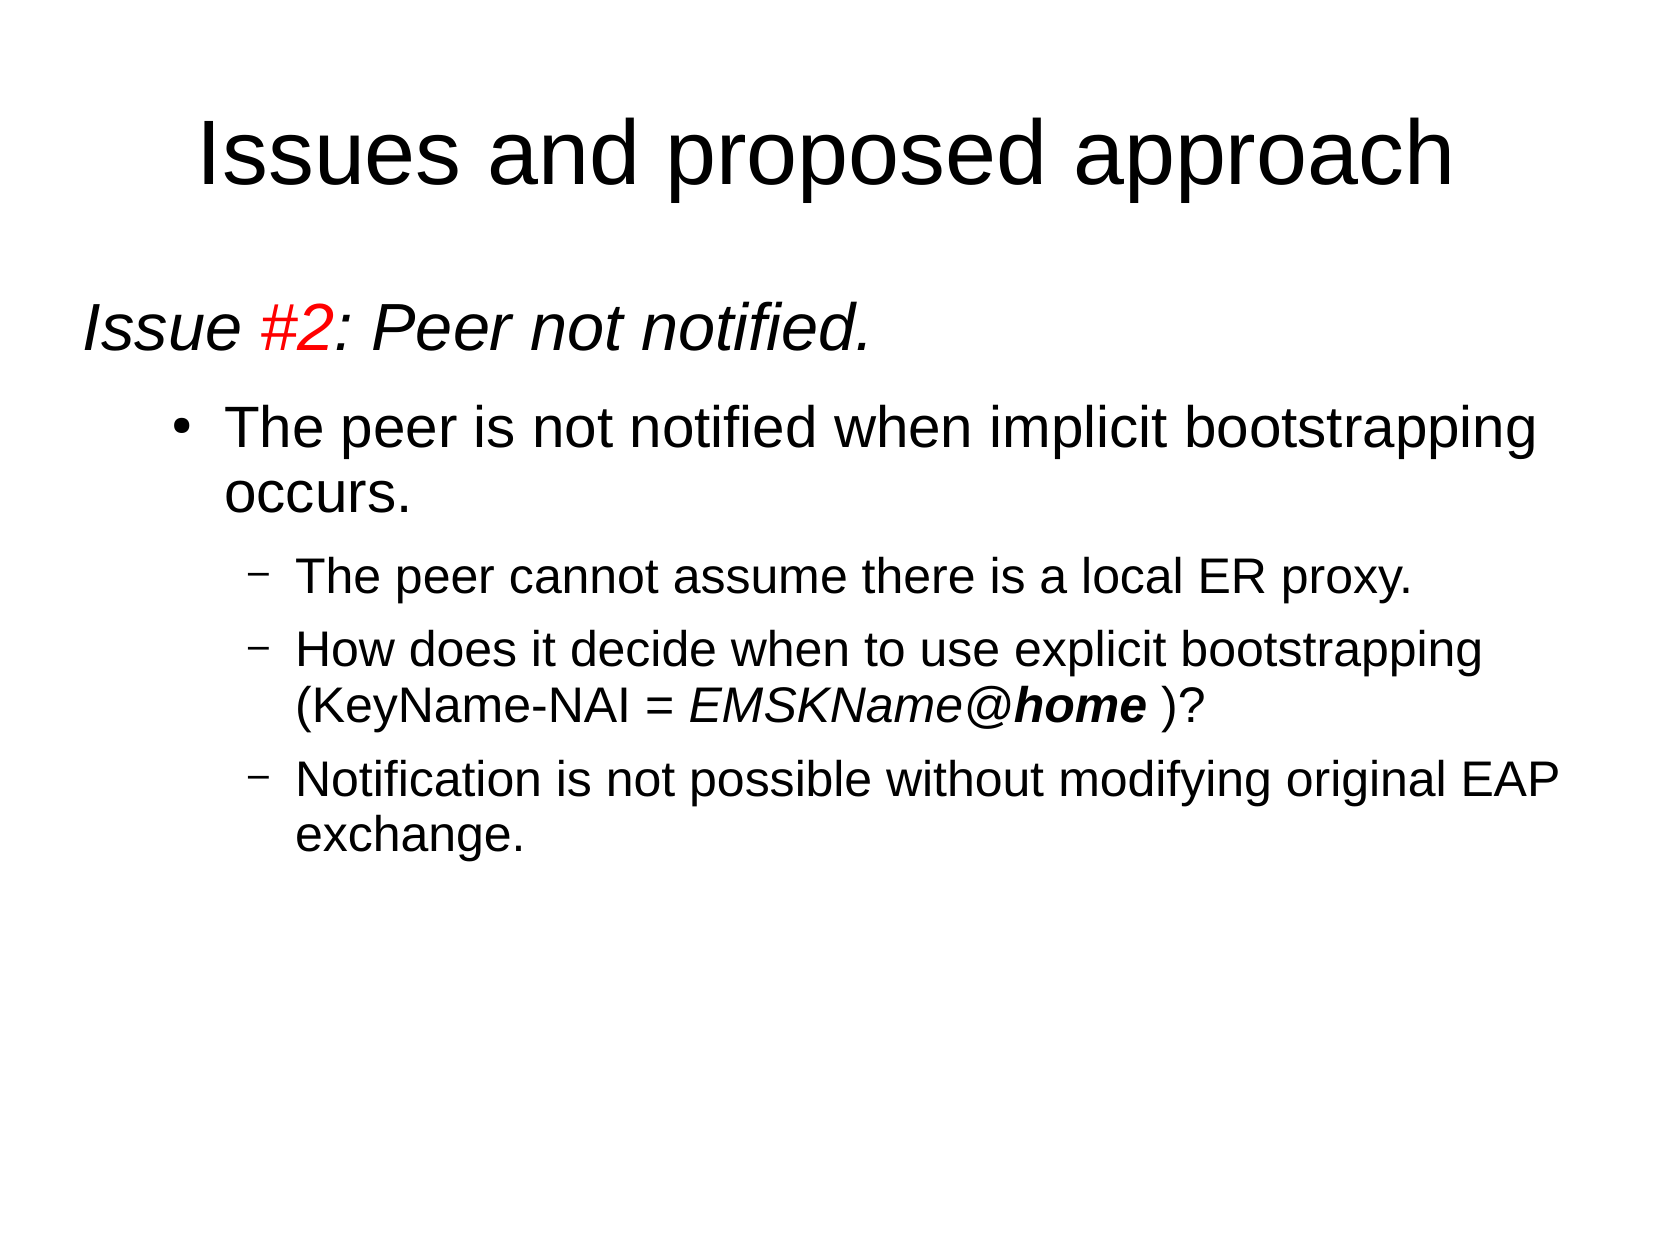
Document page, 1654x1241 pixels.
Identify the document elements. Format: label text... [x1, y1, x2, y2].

title Issues and proposed approach [82, 49, 1571, 257]
list Issue #2: Peer not notified. The peer is not notified when implicit bootstrapping occurs. The peer cannot assume there is a local ER proxy. How does it decide when to use explicit bootstrapping (KeyName-NAI = EMSKName@home )? Notification is not possible without modifying original EAP exchange. [82, 290, 1571, 1094]
